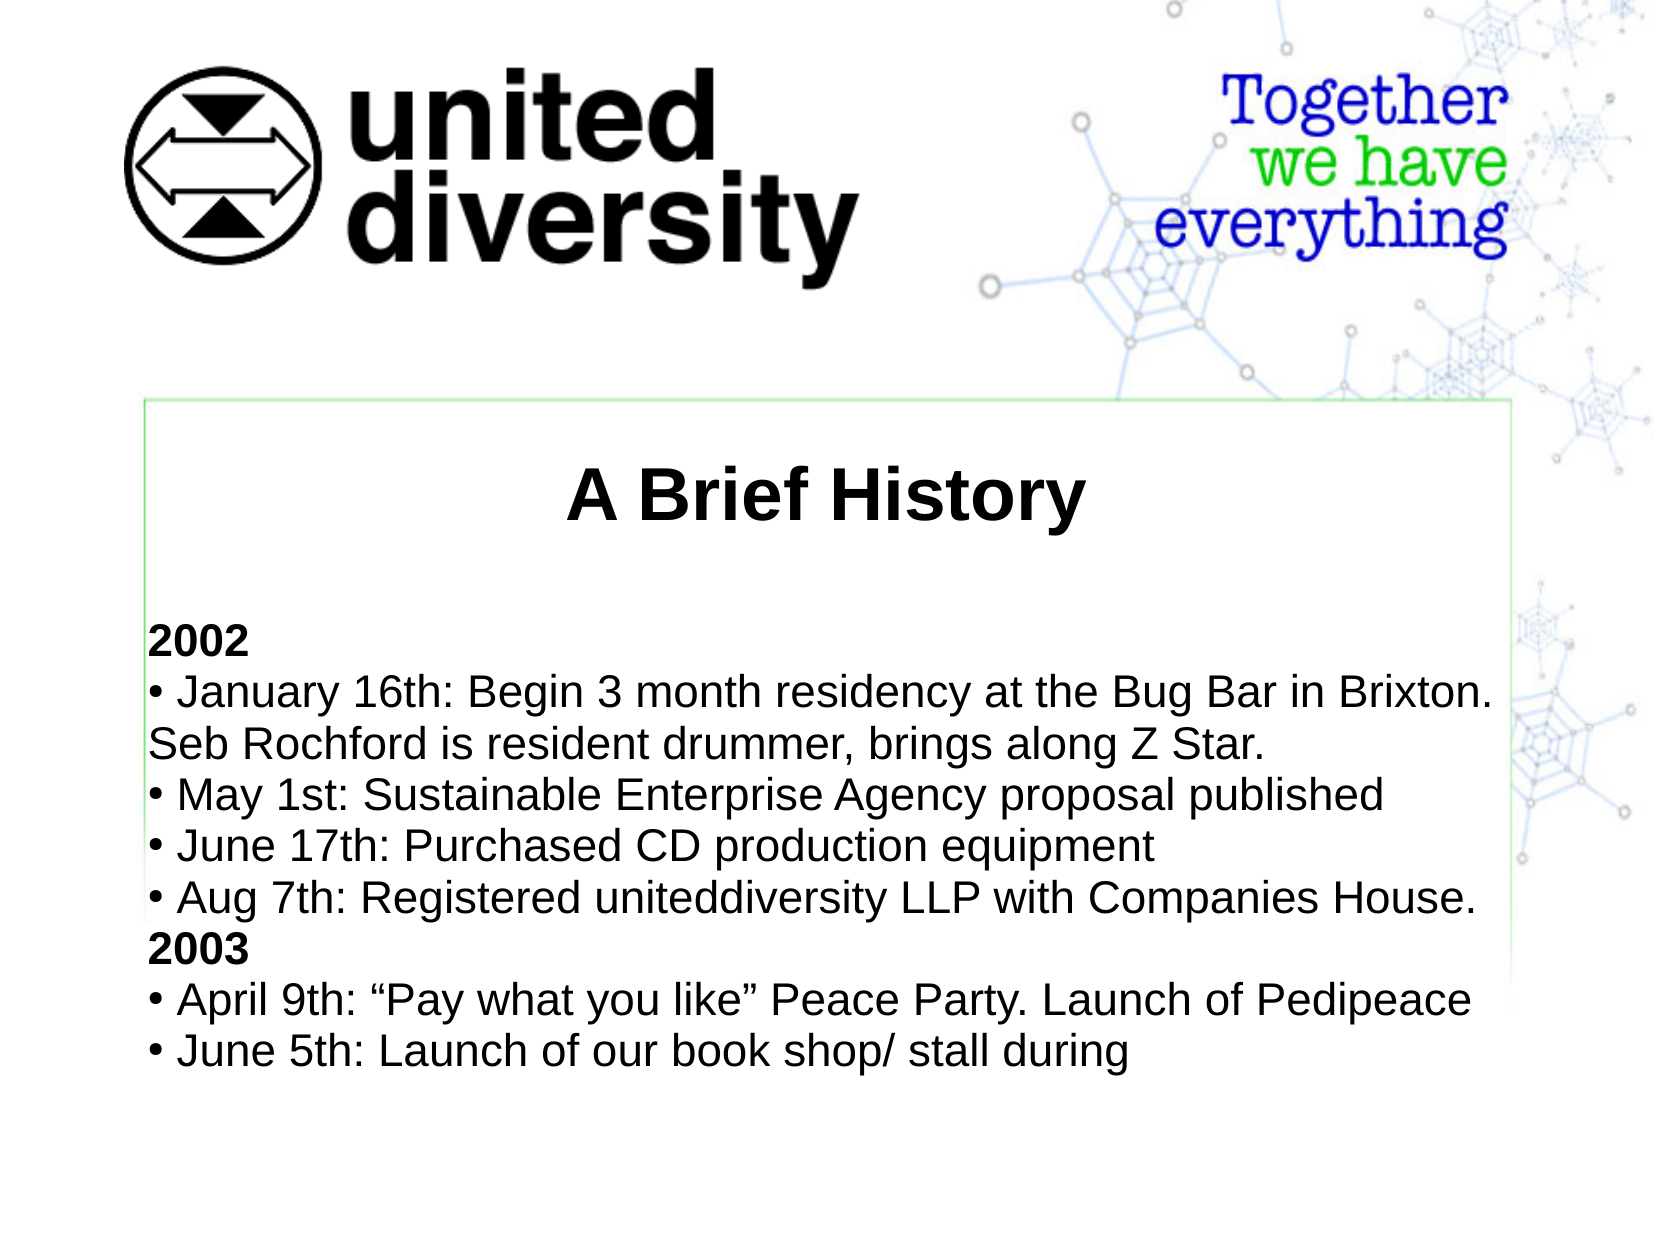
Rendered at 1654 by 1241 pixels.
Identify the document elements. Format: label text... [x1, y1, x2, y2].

title A Brief History [147, 398, 1506, 590]
picture [0, 0, 1654, 1241]
subtitle 2002 January 16th: Begin 3 month residency at the Bug Bar in Brixton. Seb Rochford is resident drummer, brings along Z Star. May 1st: Sustainable Enterprise Agency proposal published June 17th: Purchased CD production equipment Aug 7th: Registered uniteddiversity LLP with Companies House. 2003 April 9th: “Pay what you like” Peace Party. Launch of Pedipeace June 5th: Launch of our book shop/ stall during [147, 590, 1506, 1102]
